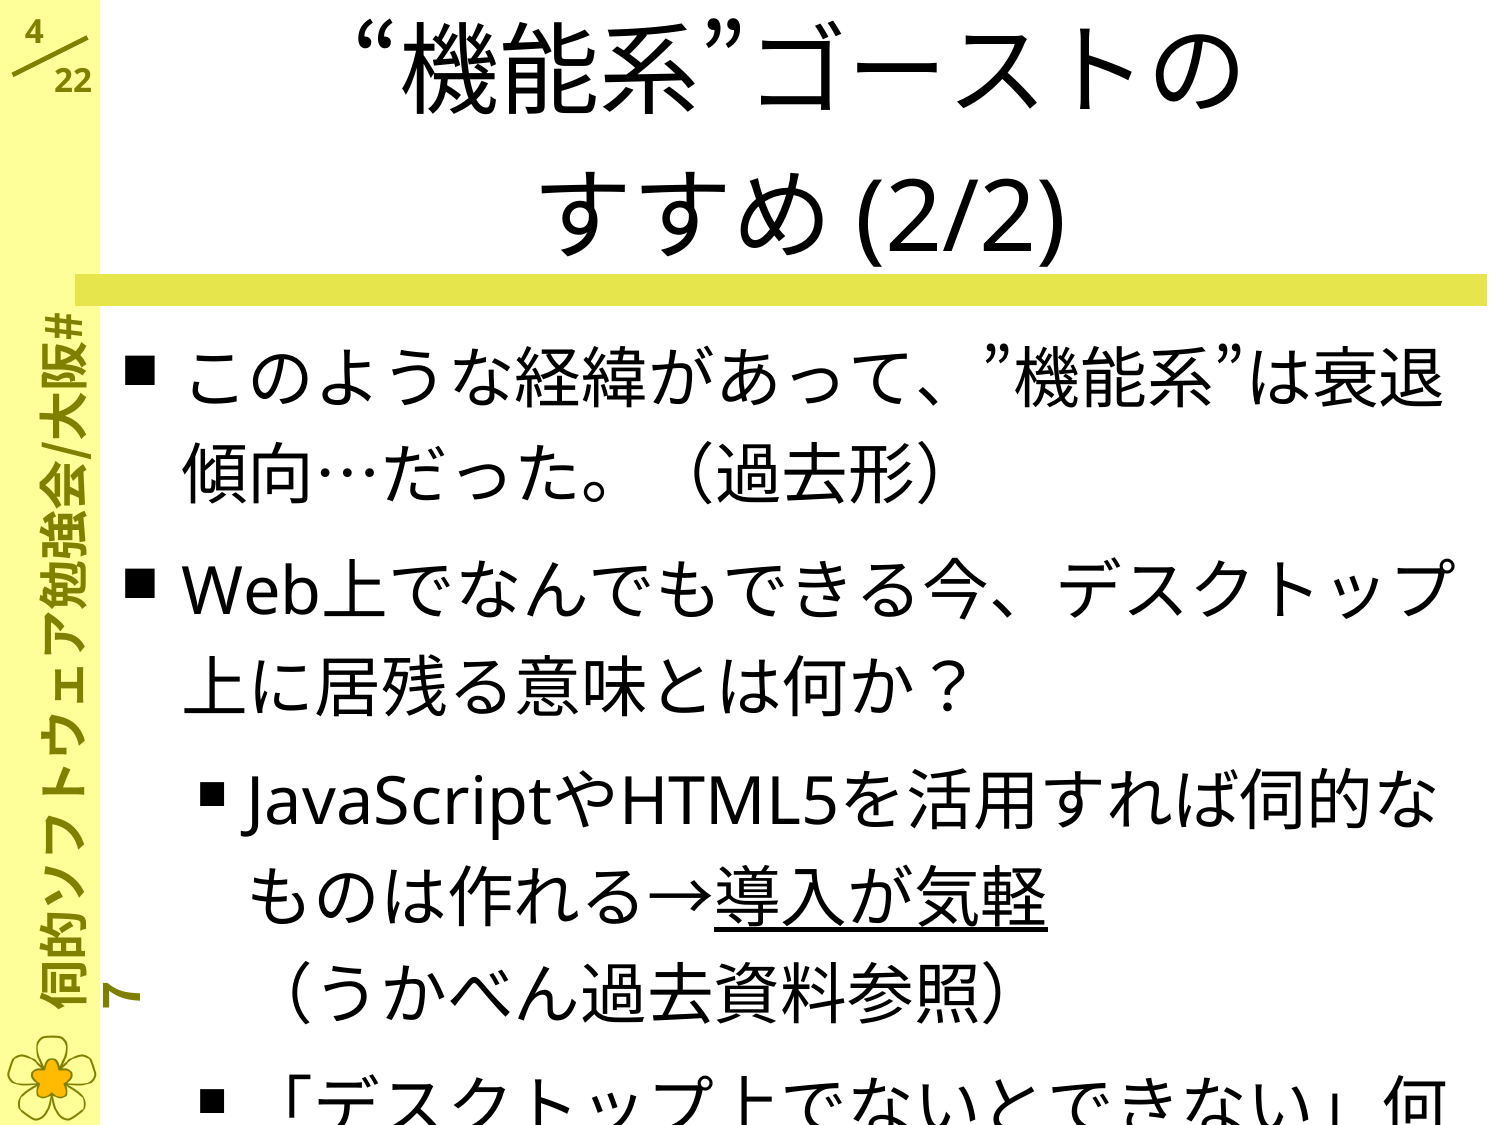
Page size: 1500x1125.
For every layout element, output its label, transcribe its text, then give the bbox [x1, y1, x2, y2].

title “機能系”ゴーストの すすめ (2/2) [125, 17, 1476, 254]
list このような経緯があって、”機能系”は衰退傾向…だった。（過去形） Web上でなんでもできる今、デスクトップ上に居残る意味とは何か？ JavaScriptやHTML5を活用すれば伺的なものは作れる→導入が気軽 （うかべん過去資料参照） 「デスクトップ上でないとできない」何かが今だからこそ…？ [125, 324, 1476, 1089]
picture [5, 1033, 99, 1122]
